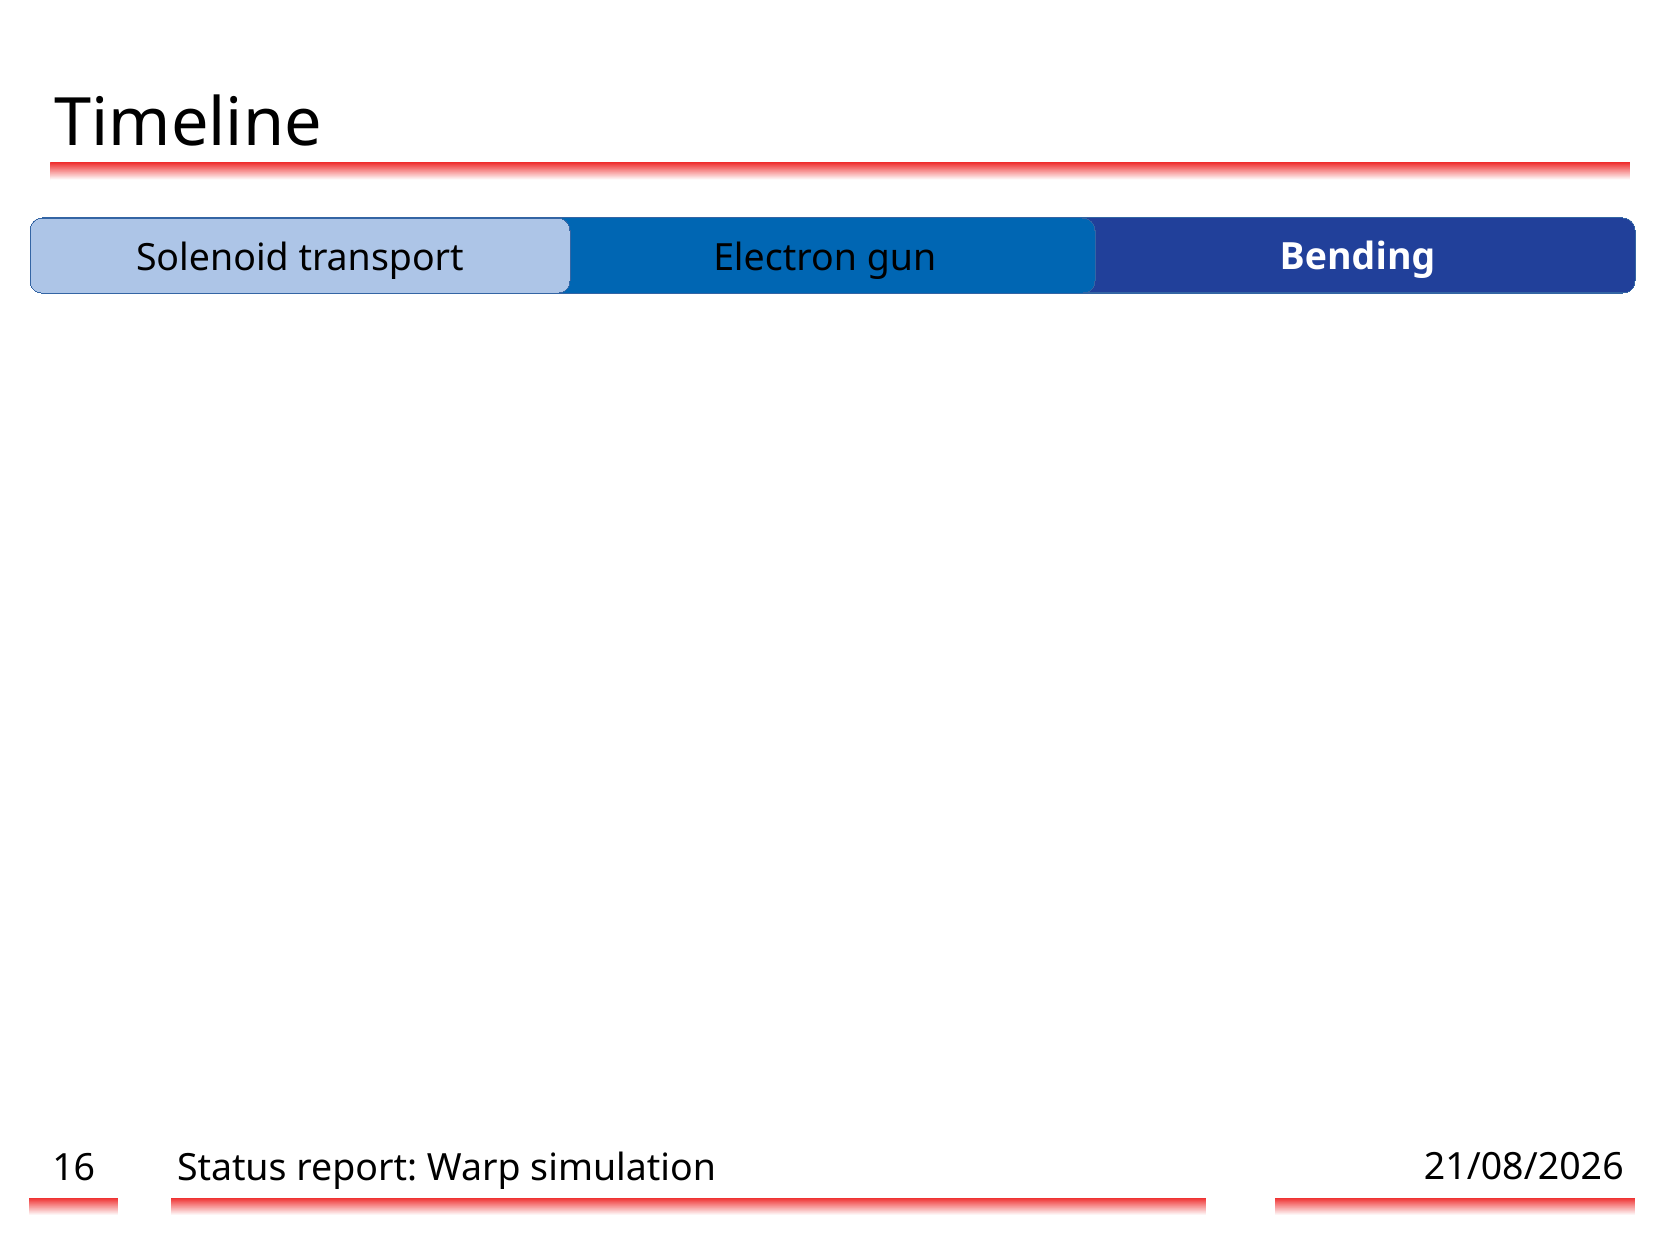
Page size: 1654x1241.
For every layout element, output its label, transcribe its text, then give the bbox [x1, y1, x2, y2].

title Timeline [54, 17, 1591, 166]
text_box Solenoid transport [30, 218, 571, 294]
text_box Bending [1083, 217, 1636, 293]
text_box Electron gun [342, 217, 1096, 294]
